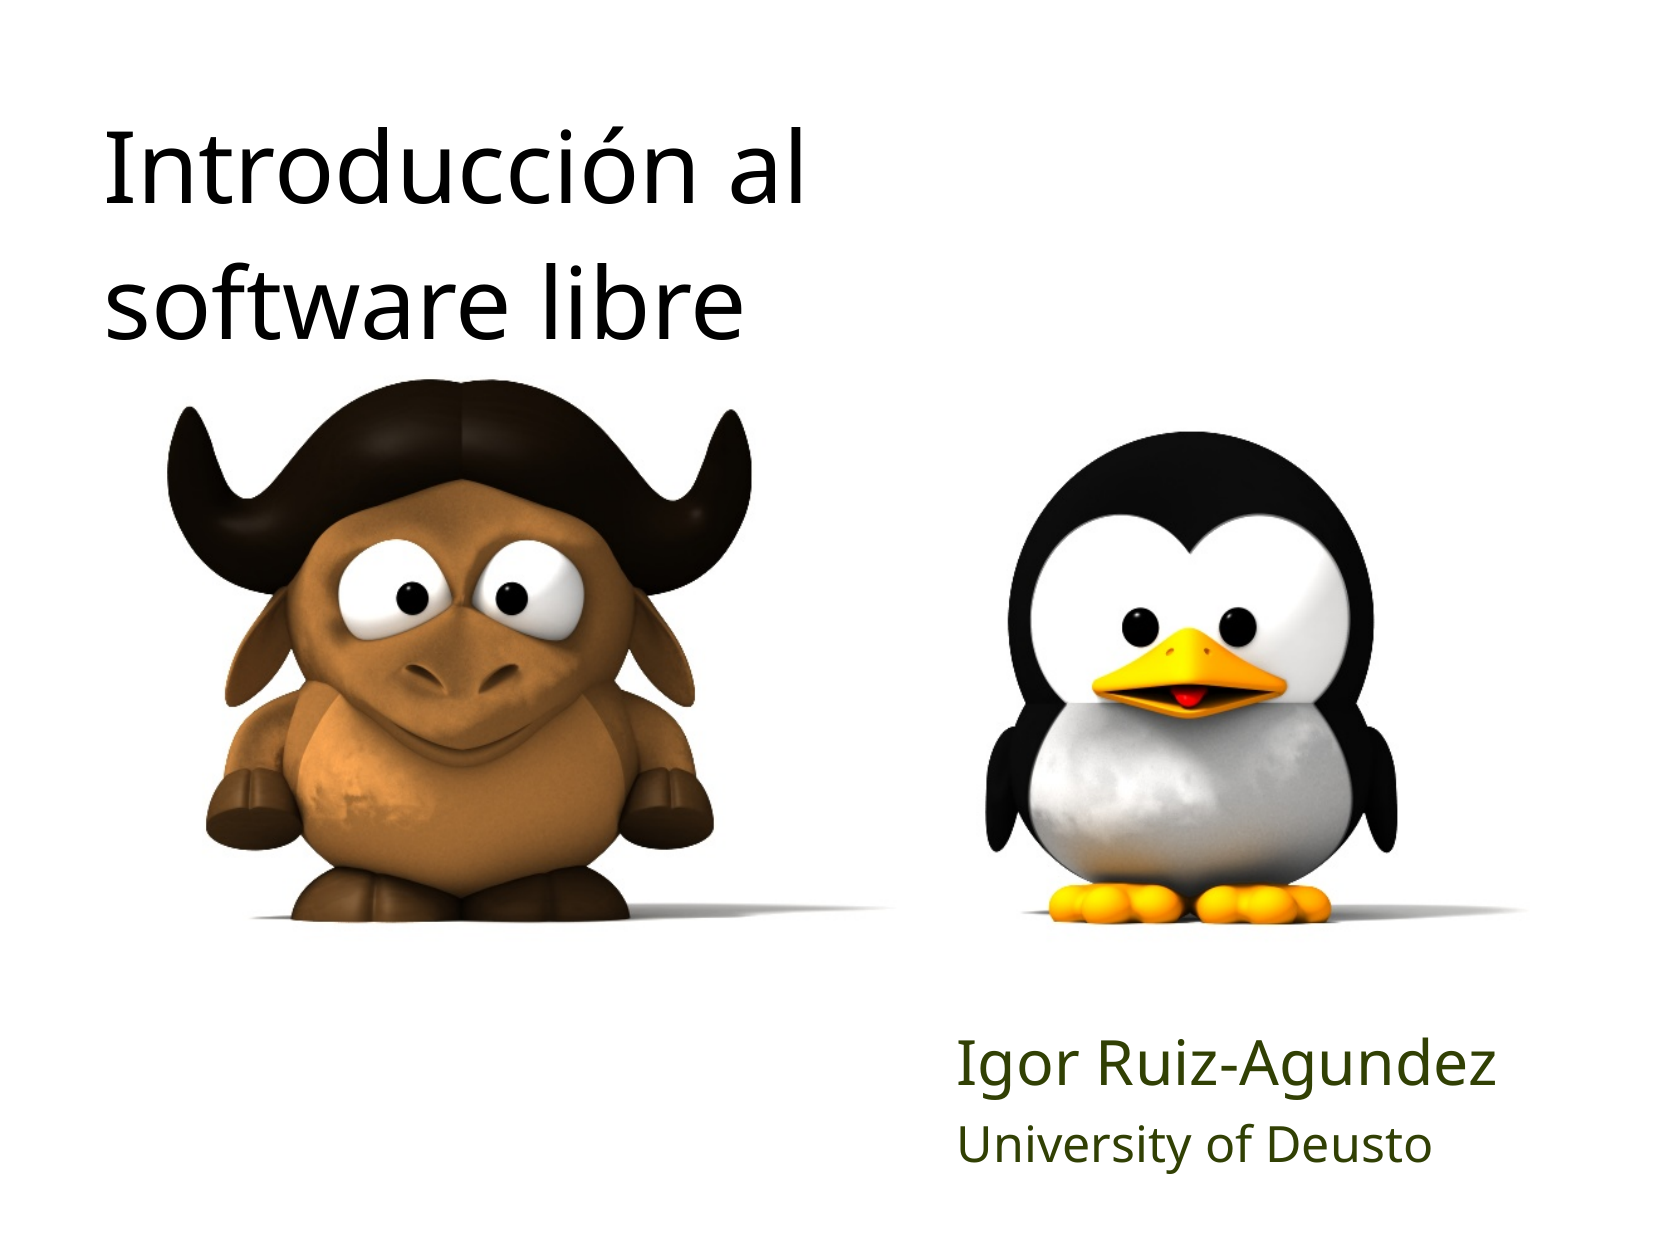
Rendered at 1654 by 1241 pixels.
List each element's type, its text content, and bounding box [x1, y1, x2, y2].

text_box Introducción al software libre [88, 88, 1447, 307]
text_box University of Deusto [941, 1101, 1621, 1181]
text_box Igor Ruiz-Agundez [941, 1011, 1621, 1101]
picture [112, 344, 1547, 960]
